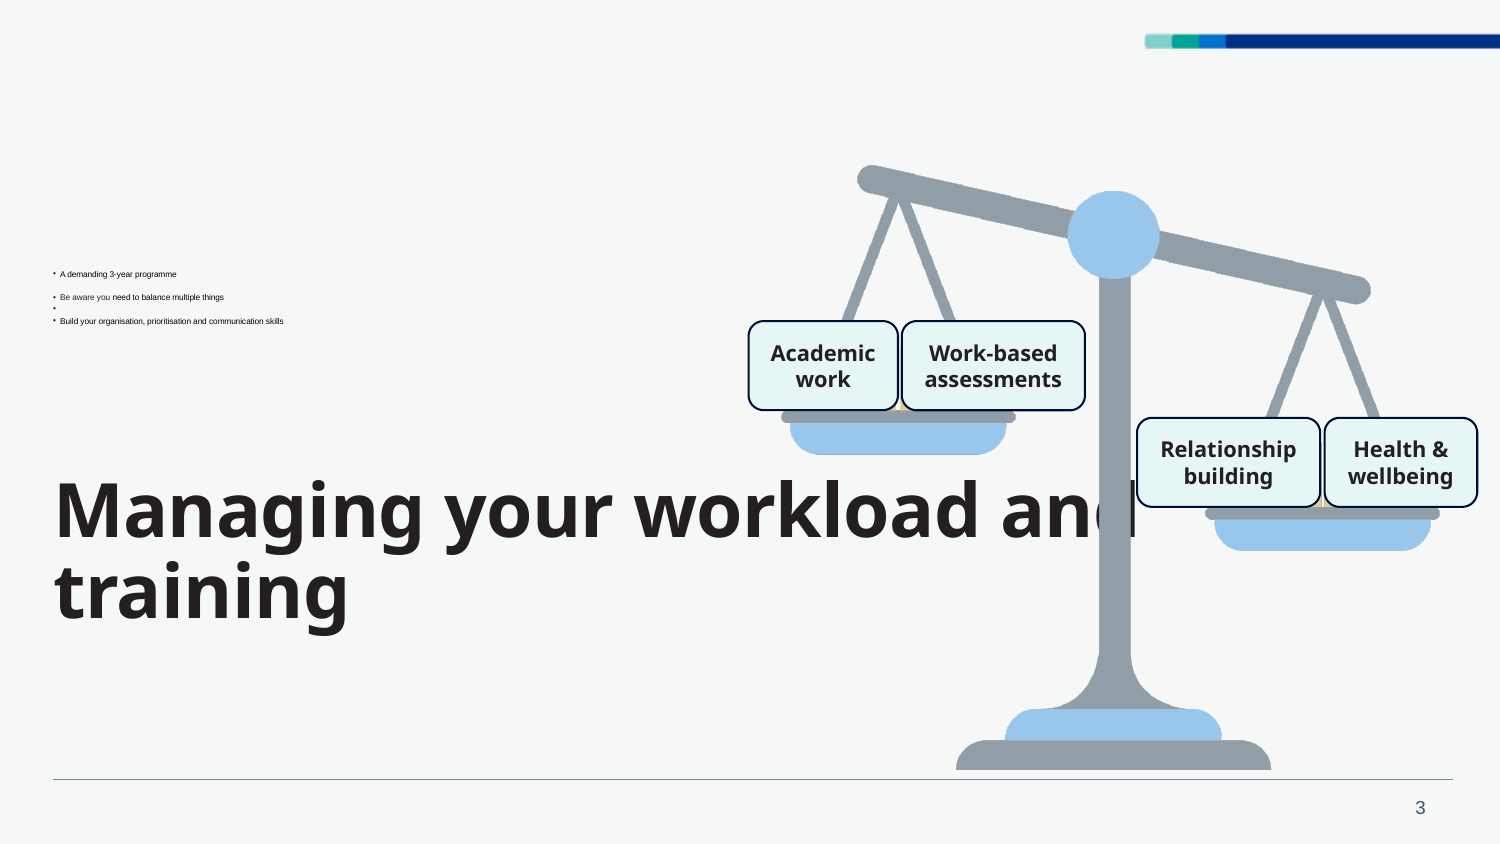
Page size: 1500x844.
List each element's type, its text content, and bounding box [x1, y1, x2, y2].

text_box Relationship building [1137, 417, 1321, 507]
list A demanding 3-year programme Be aware you need to balance multiple things Build your organisation, prioritisation and communication skills [58, 212, 780, 708]
text_box Academic work [748, 321, 898, 411]
picture [780, 164, 1440, 770]
text_box Work-based assessments [901, 321, 1085, 411]
title Managing your workload and training [54, 35, 1458, 143]
text_box Health & wellbeing [1324, 417, 1478, 507]
